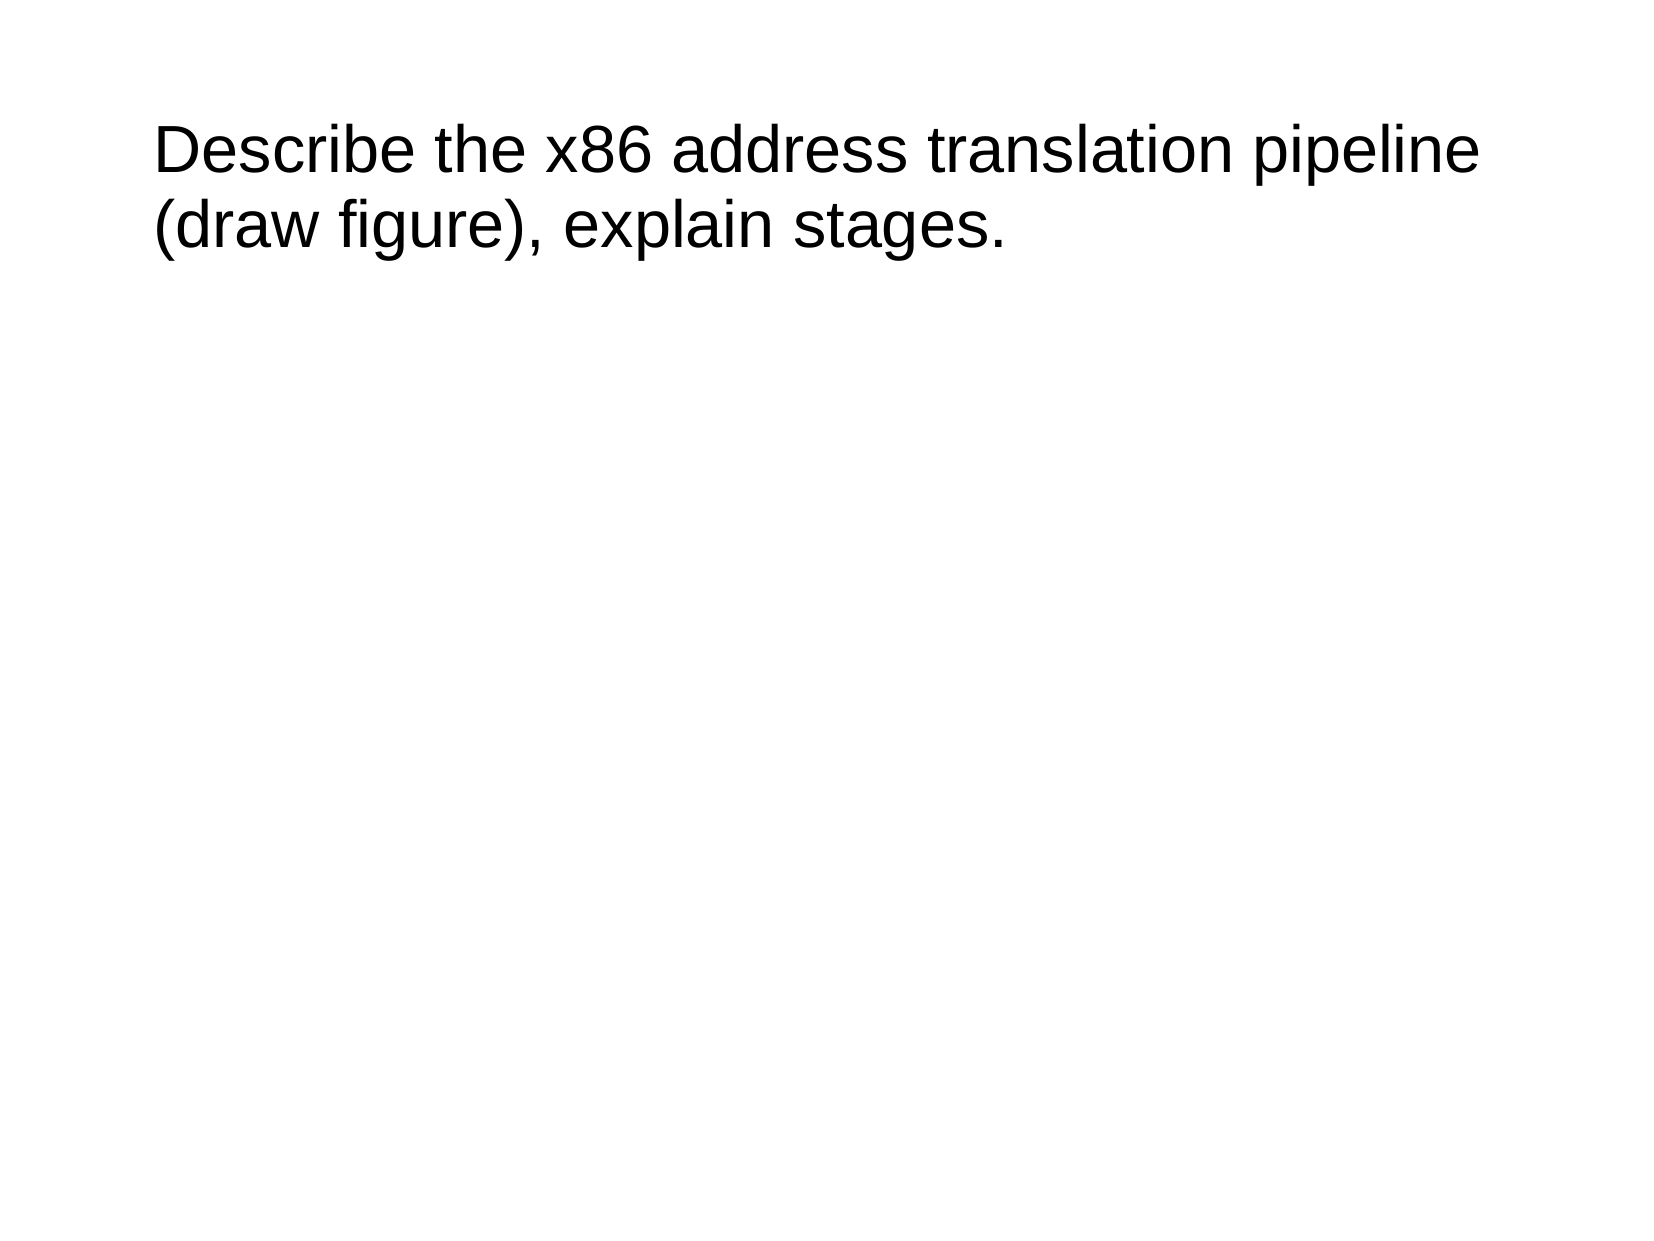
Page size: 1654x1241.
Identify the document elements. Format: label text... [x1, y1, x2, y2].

list Describe the x86 address translation pipeline (draw figure), explain stages. [82, 112, 1571, 1010]
